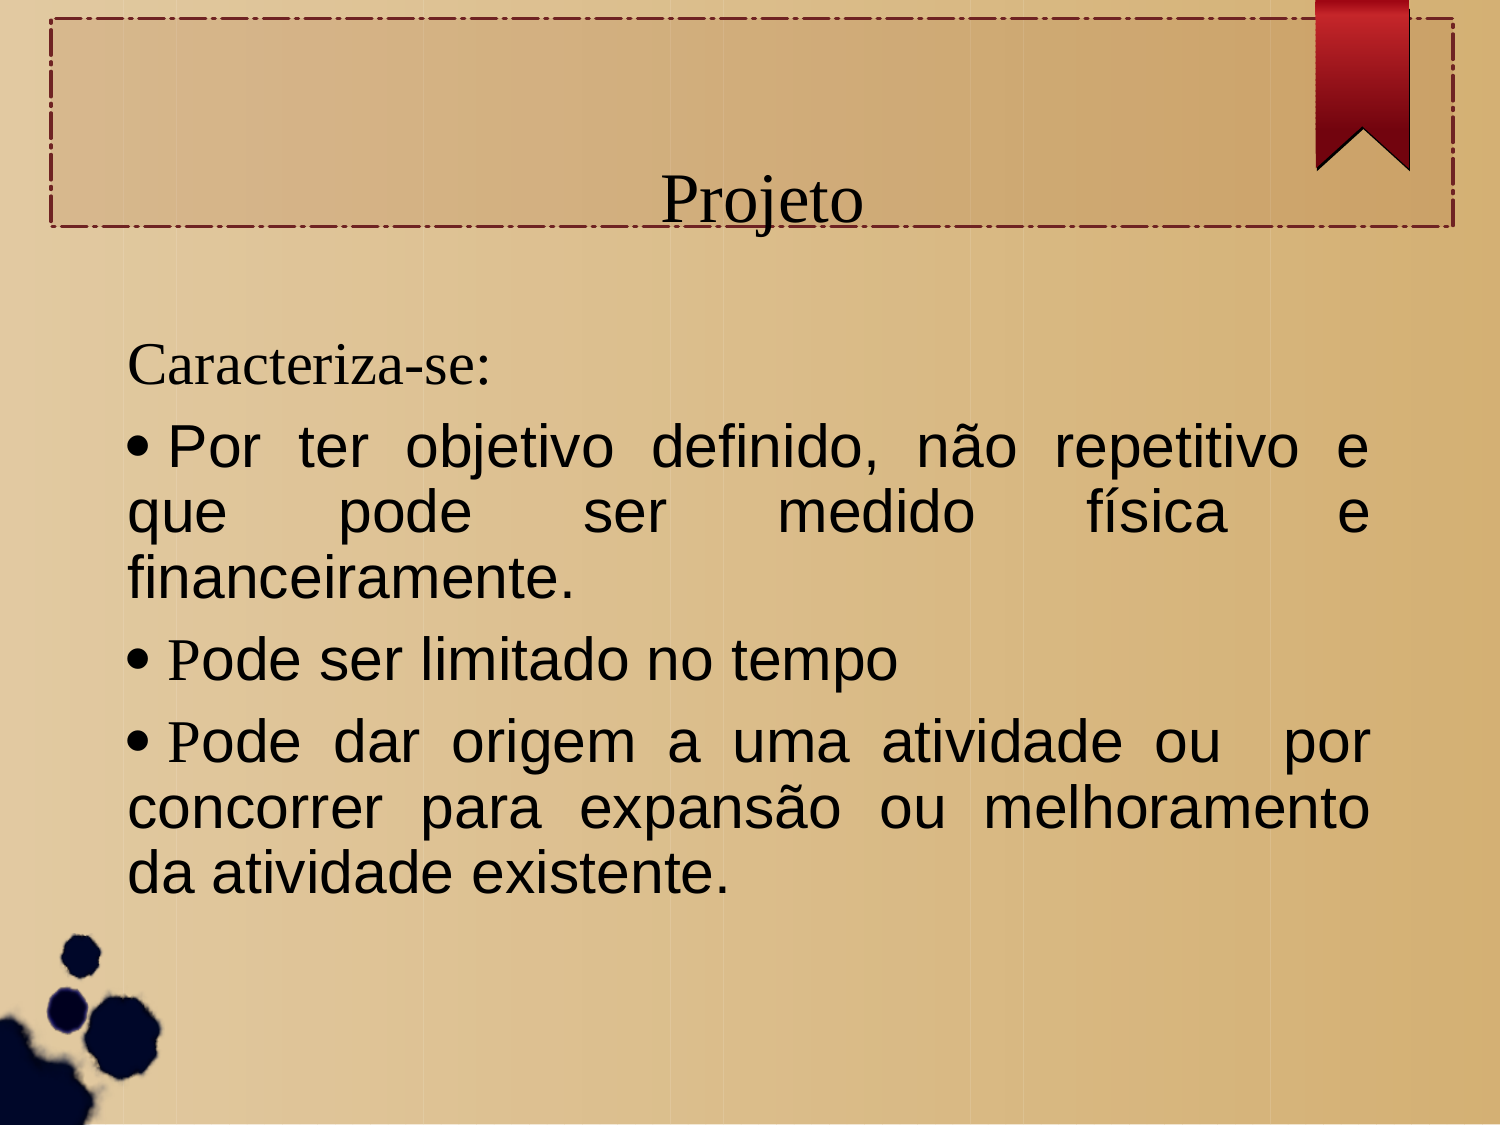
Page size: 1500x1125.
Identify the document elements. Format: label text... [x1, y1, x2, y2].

list Caracteriza-se:  Por ter objetivo definido, não repetitivo e que pode ser medido física e financeiramente.  Pode ser limitado no tempo  Pode dar origem a uma atividade ou por concorrer para expansão ou melhoramento da atividade existente. [112, 324, 1388, 1000]
title Projeto [112, 99, 1388, 288]
